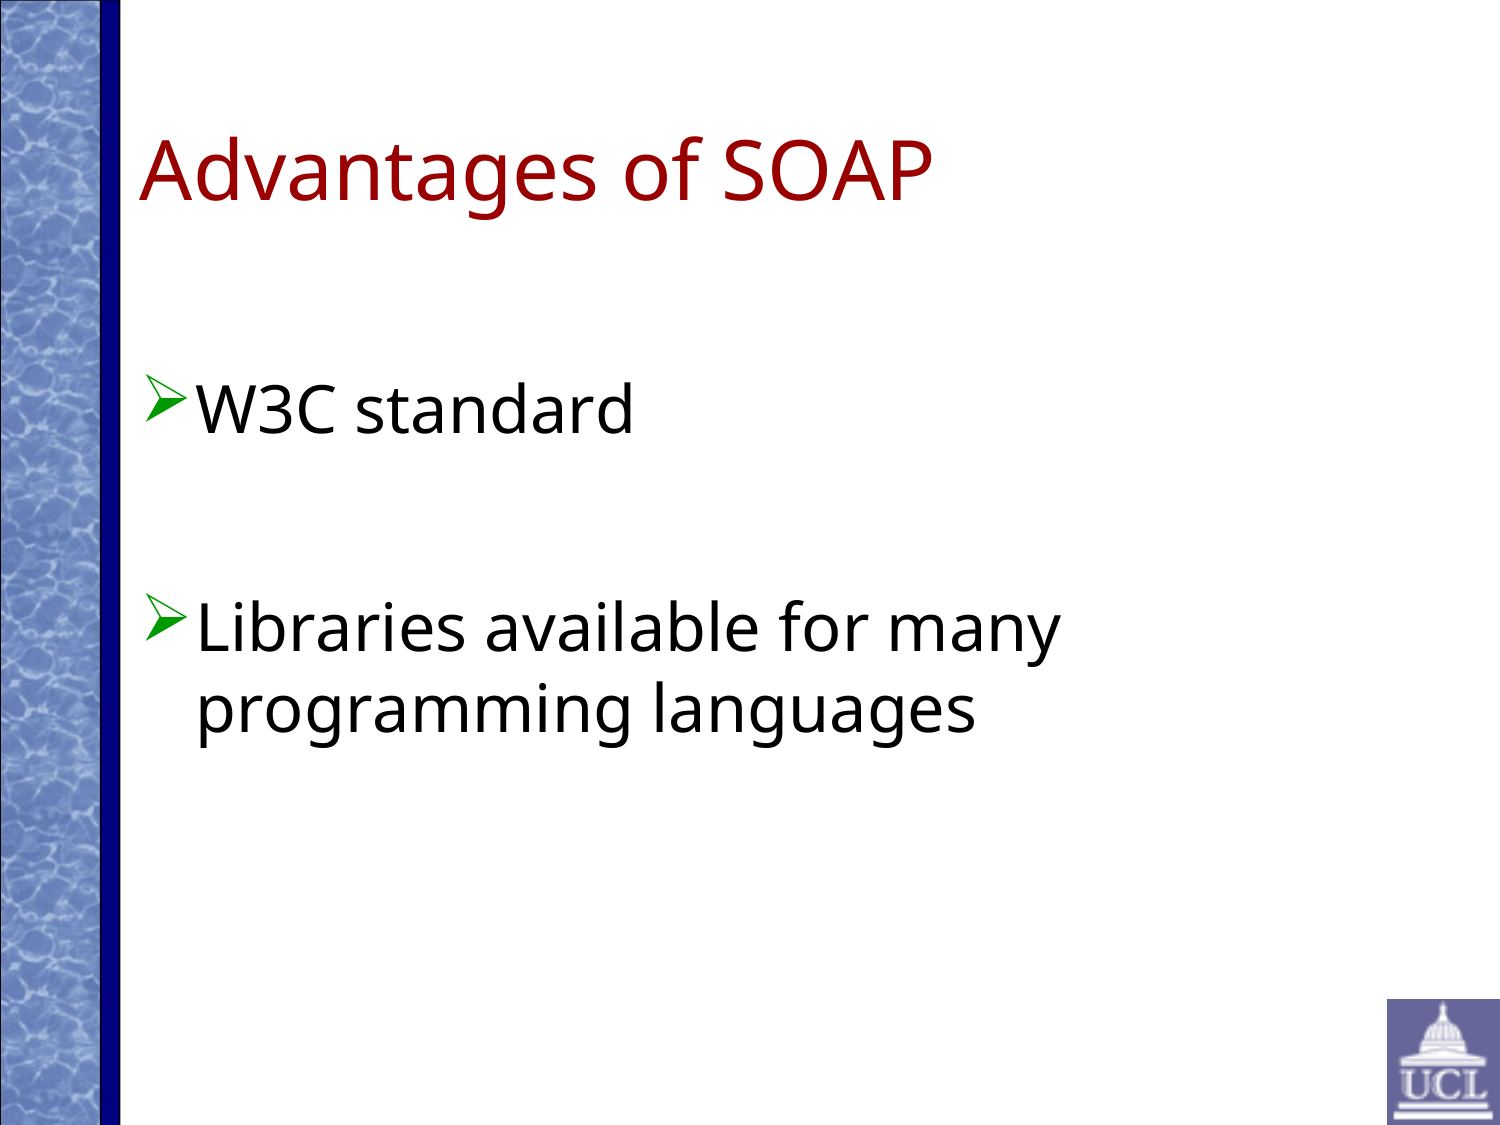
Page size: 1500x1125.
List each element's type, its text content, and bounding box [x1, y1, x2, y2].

title Advantages of SOAP [124, 37, 1413, 225]
list W3C standard Libraries available for many programming languages [125, 249, 1417, 1088]
picture [1387, 999, 1500, 1125]
picture [1, 1, 99, 1125]
